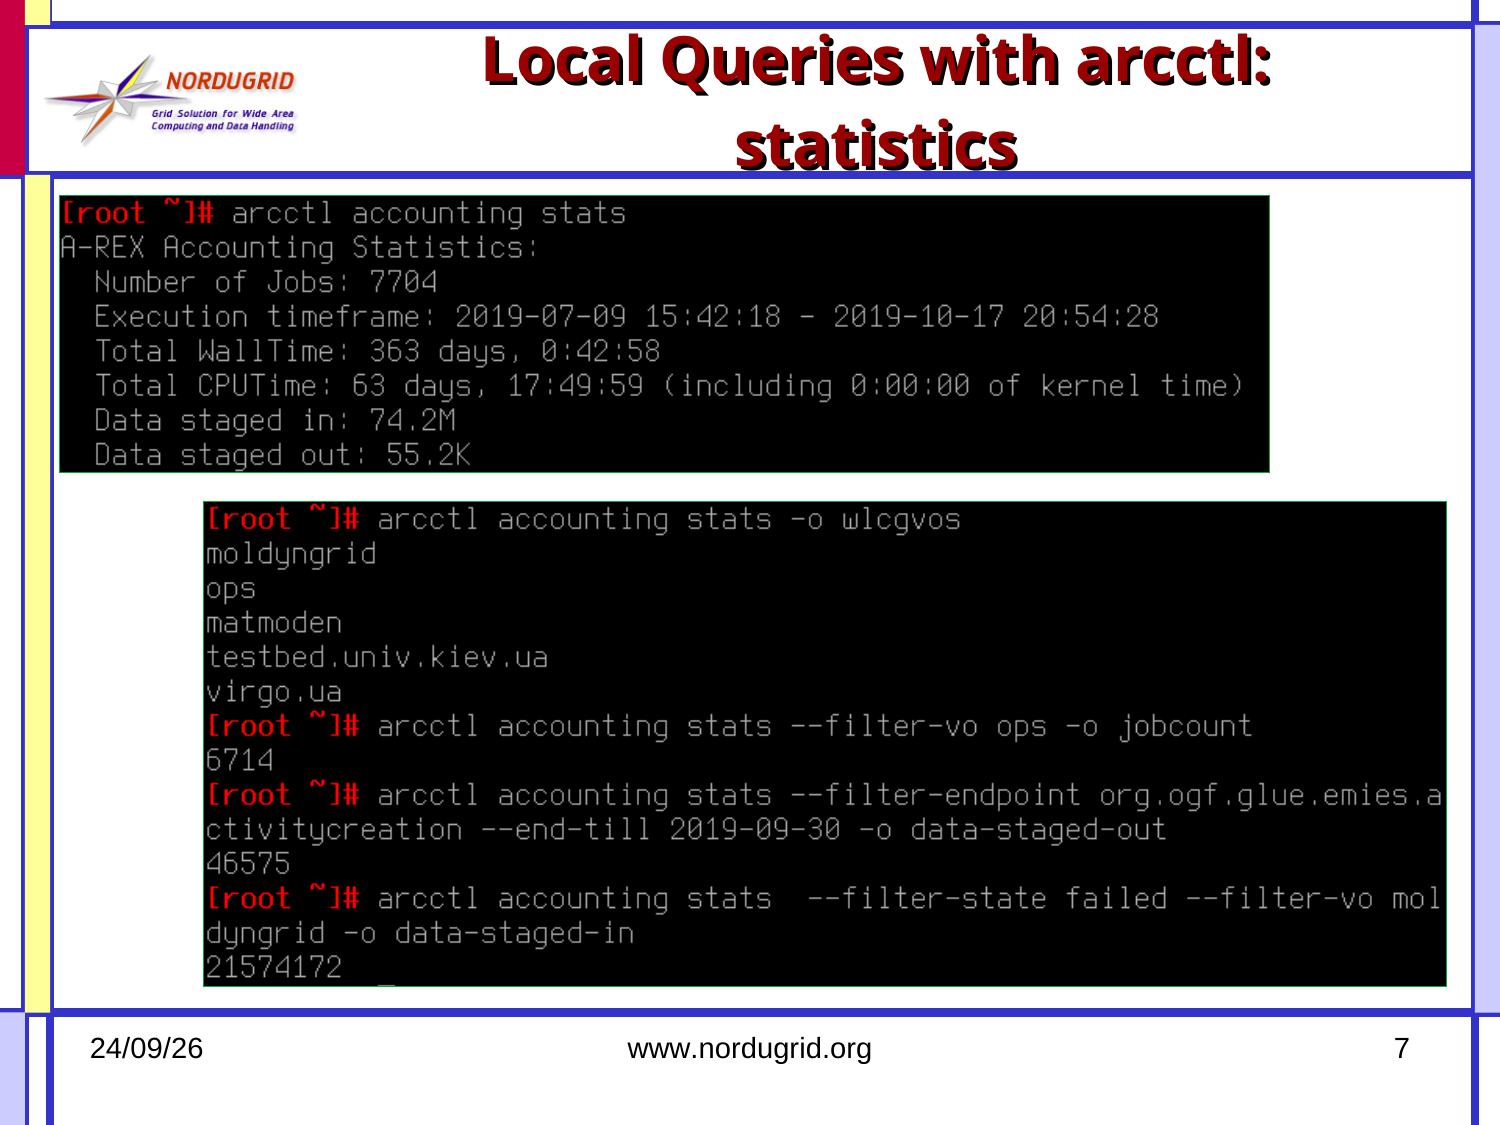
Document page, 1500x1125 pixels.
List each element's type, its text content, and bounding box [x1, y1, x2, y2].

title Local Queries with arcctl: statistics [324, 17, 1428, 183]
picture [40, 49, 301, 148]
picture [59, 195, 1270, 473]
picture [203, 501, 1447, 987]
